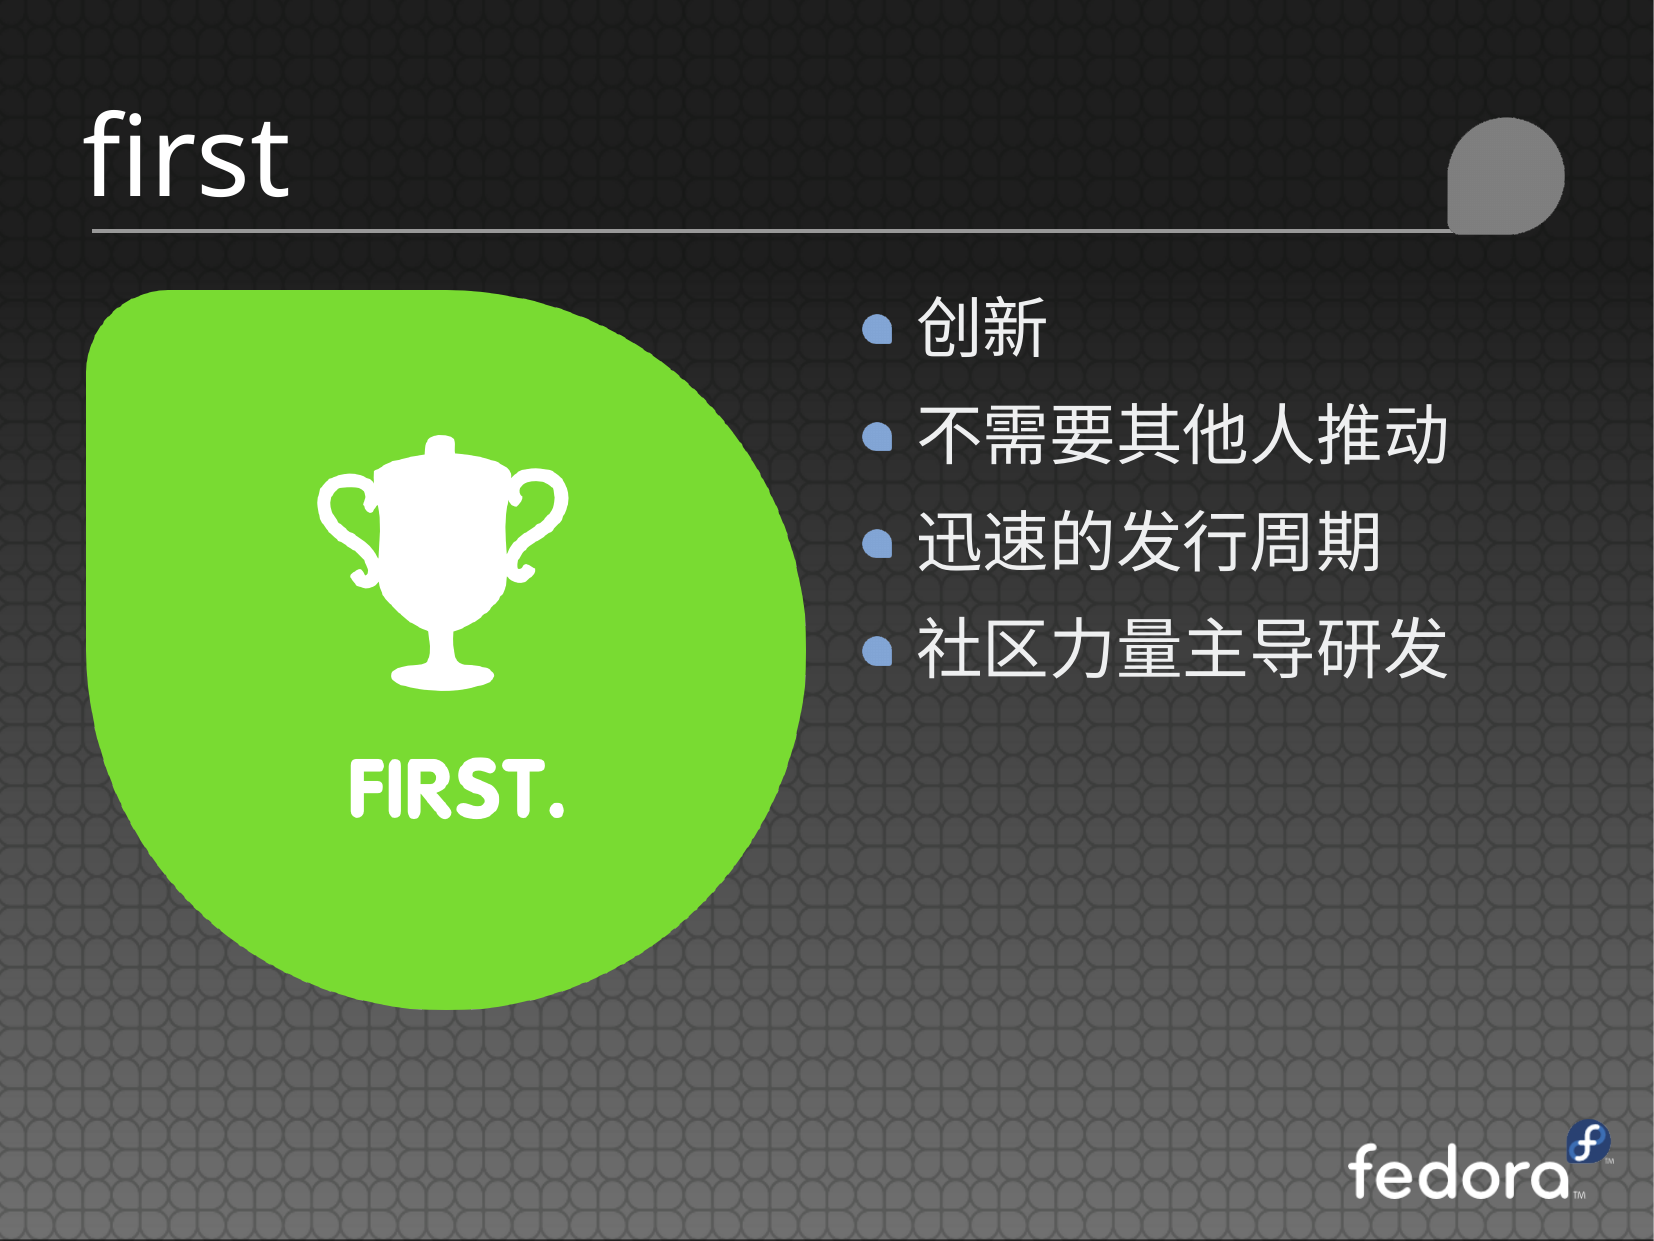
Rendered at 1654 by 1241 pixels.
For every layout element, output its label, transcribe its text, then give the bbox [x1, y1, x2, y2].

picture [0, 0, 1654, 1241]
list 创新 不需要其他人推动 迅速的发行周期 社区力量主导研发 [845, 290, 1572, 1094]
title first [82, 56, 1571, 250]
